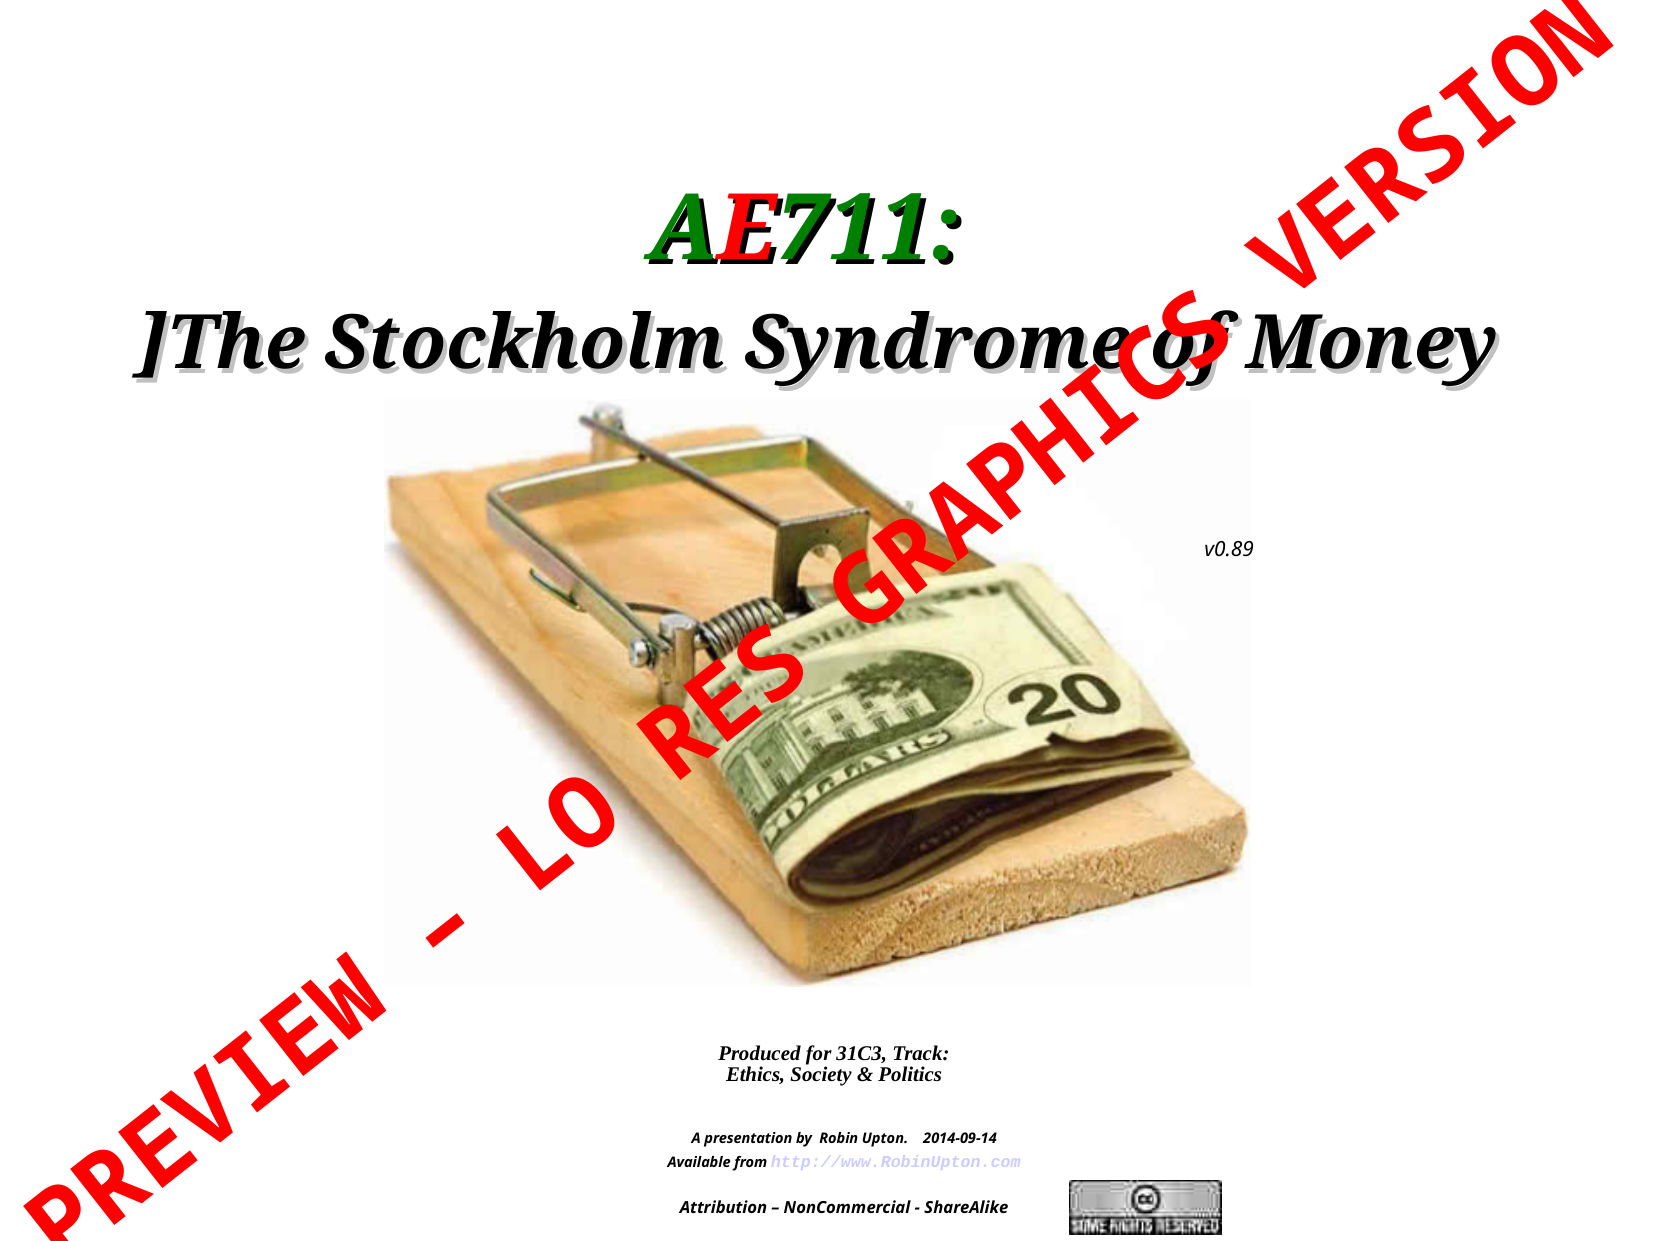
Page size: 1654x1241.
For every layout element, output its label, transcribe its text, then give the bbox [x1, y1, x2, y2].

picture [384, 405, 986, 879]
text_box PREVIEW – LO RES GRAPHICS VERSION [0, 0, 1653, 1241]
text_box v0.89 [1151, 527, 1307, 568]
text_box AE711: ]The Stockholm Syndrome of Money [0, 144, 1317, 405]
text_box A presentation by Robin Upton. 2014-09-14 Available from http://www.RobinUpton.com Attribution – NonCommercial - ShareAlike [247, 1121, 1406, 1241]
text_box AE711: ]The Stockholm Syndrome of Money [1205, 144, 1653, 405]
picture [466, 405, 1251, 987]
text_box Produced for 31C3, Track: Ethics, Society & Politics [691, 1033, 977, 1096]
picture [1069, 1180, 1222, 1235]
